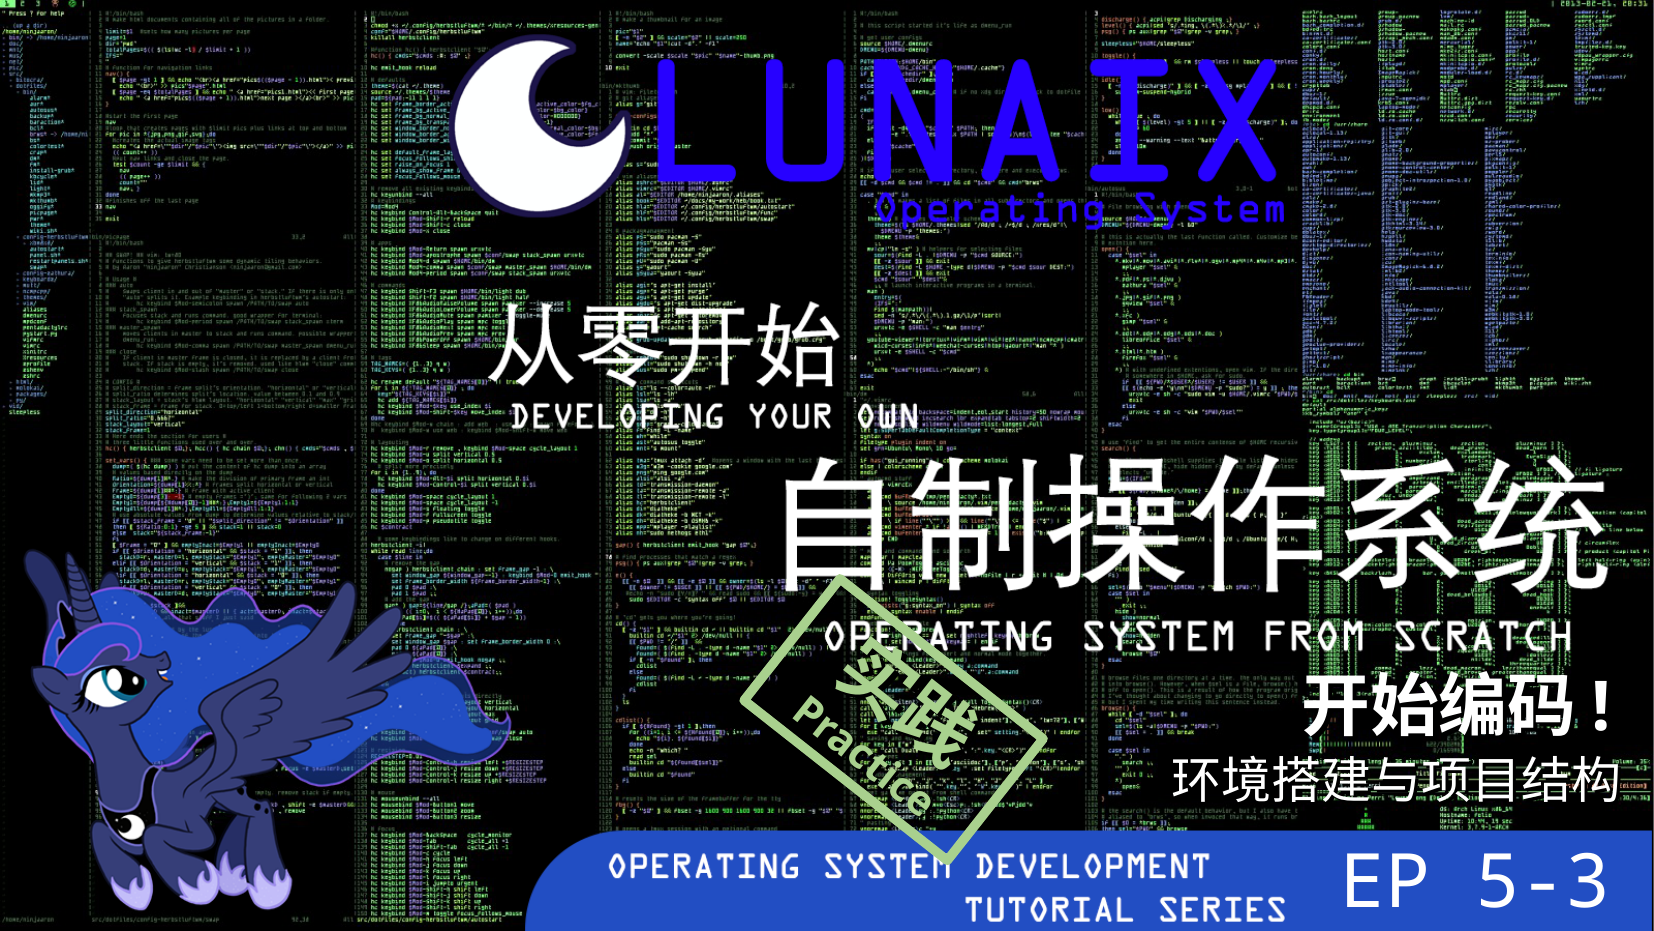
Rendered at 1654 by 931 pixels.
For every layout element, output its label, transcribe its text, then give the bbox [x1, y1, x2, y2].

text_box EP 5-3 [1325, 825, 1654, 931]
text_box 环境搭建与项目结构 [1098, 748, 1637, 826]
text_box 实践 Practice [744, 578, 1044, 861]
title 开始编码! [1263, 649, 1649, 756]
picture [0, 0, 1654, 931]
